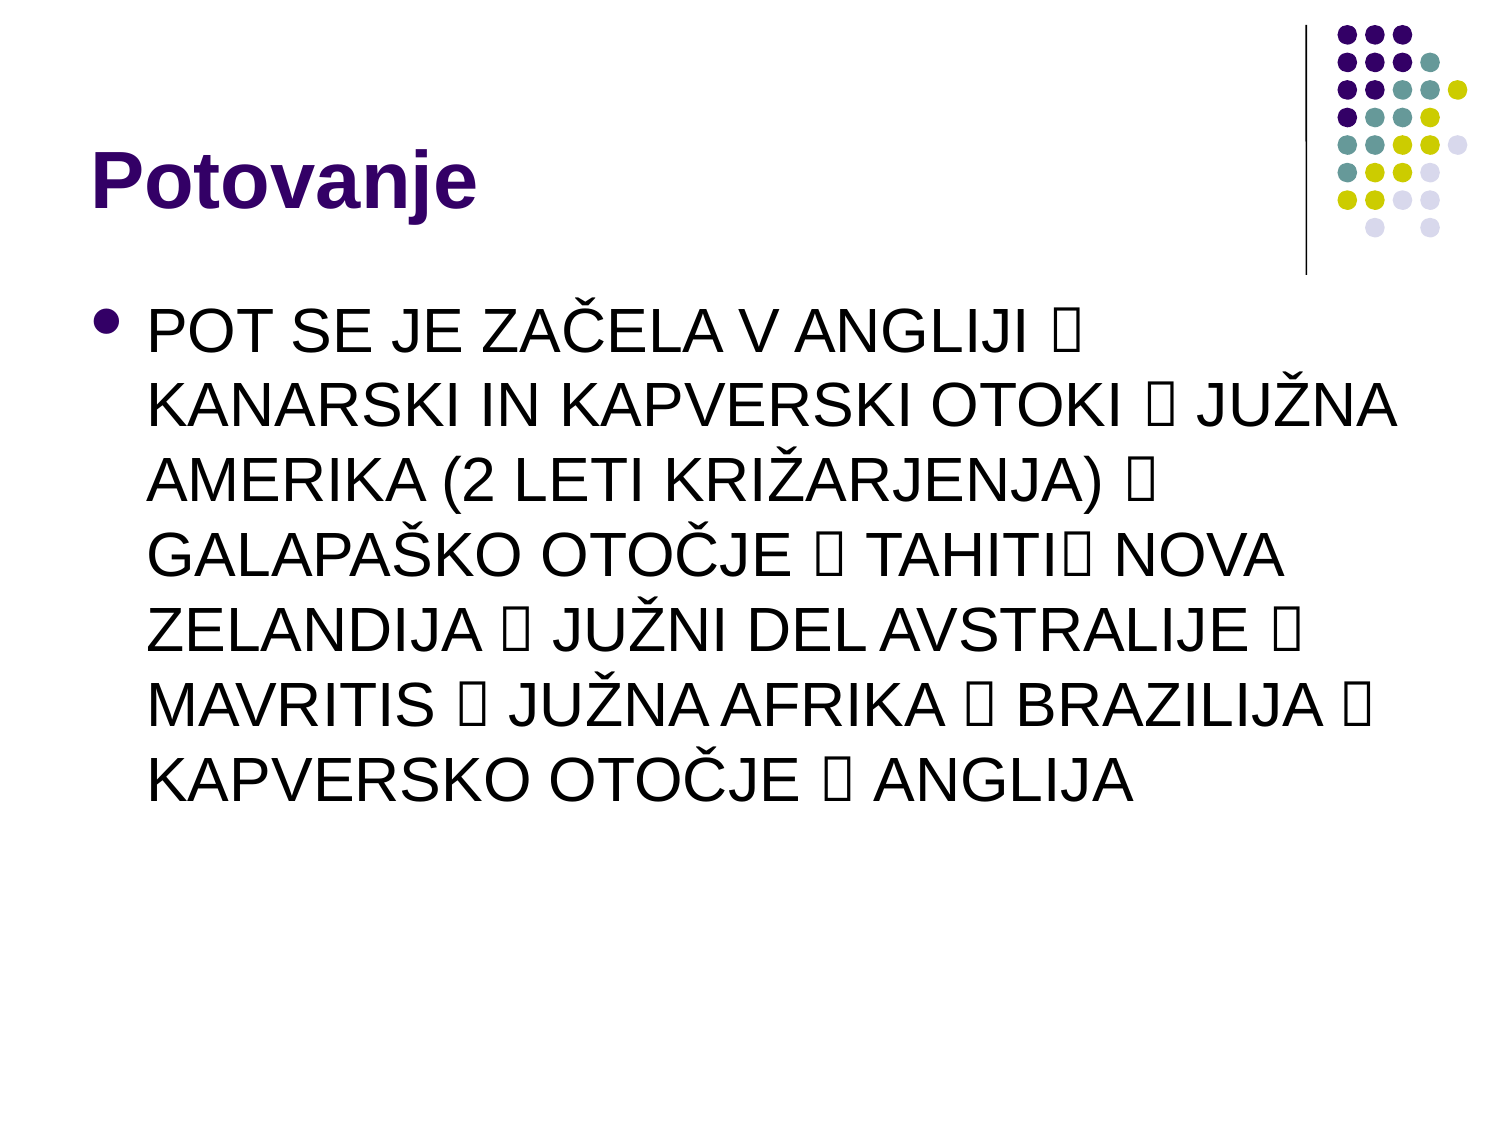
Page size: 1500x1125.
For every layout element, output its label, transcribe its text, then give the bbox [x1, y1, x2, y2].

list POT SE JE ZAČELA V ANGLIJI  KANARSKI IN KAPVERSKI OTOKI  JUŽNA AMERIKA (2 LETI KRIŽARJENJA)  GALAPAŠKO OTOČJE  TAHITI NOVA ZELANDIJA  JUŽNI DEL AVSTRALIJE  MAVRITIS  JUŽNA AFRIKA  BRAZILIJA  KAPVERSKO OTOČJE  ANGLIJA [75, 282, 1425, 1006]
title Potovanje [75, 20, 1313, 233]
